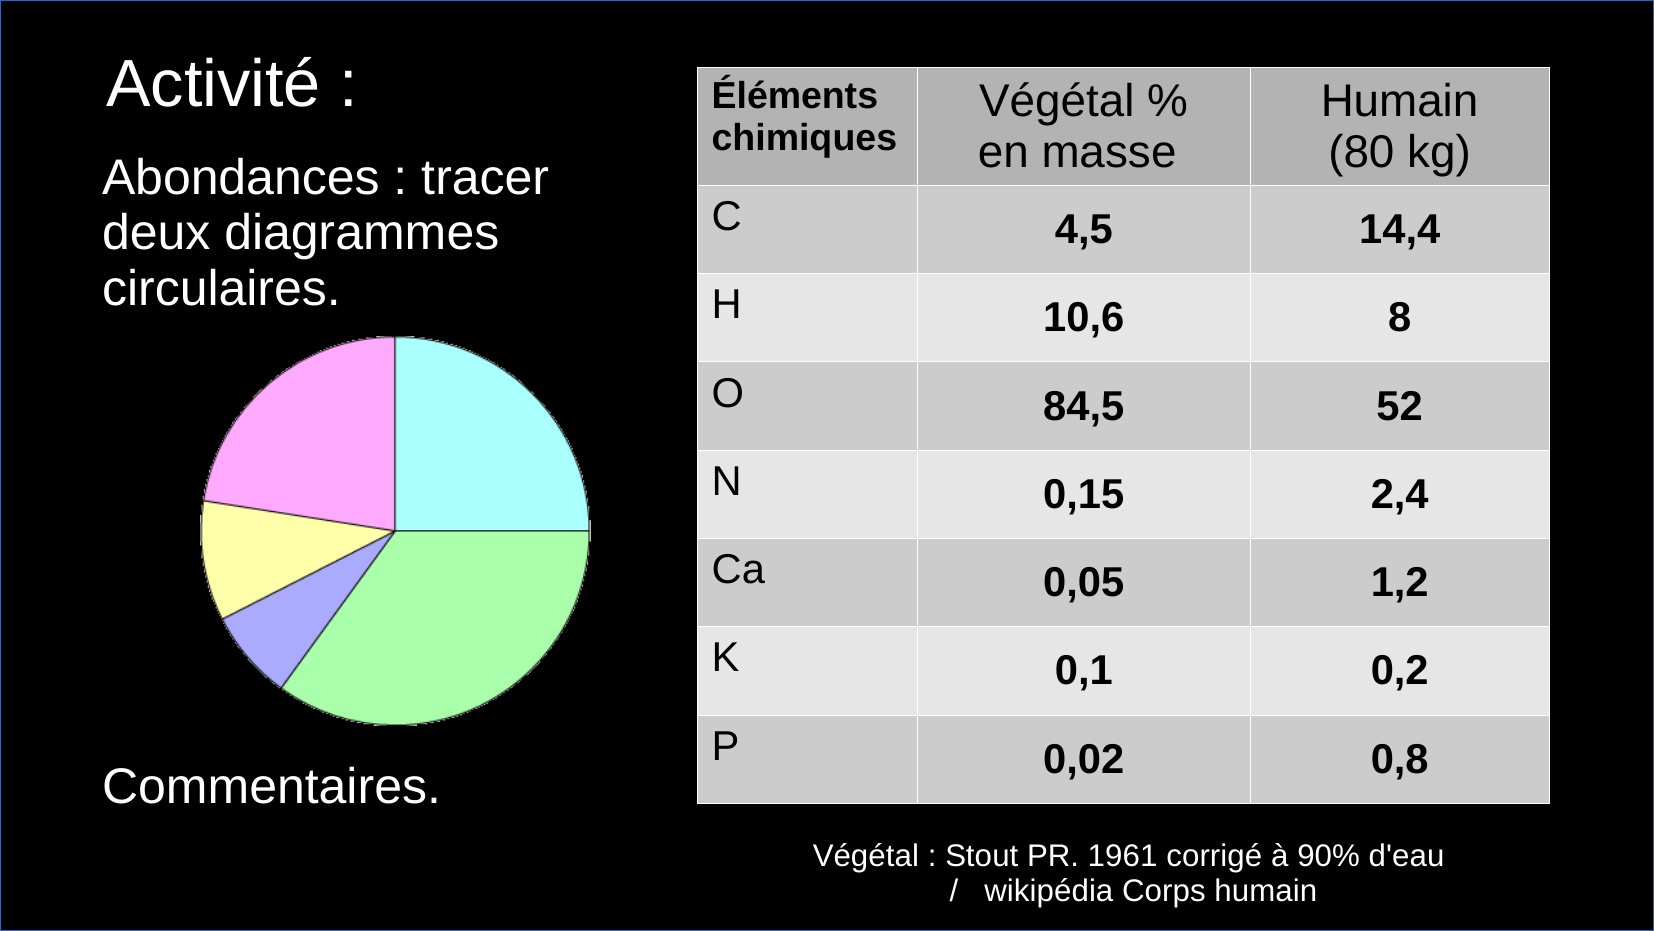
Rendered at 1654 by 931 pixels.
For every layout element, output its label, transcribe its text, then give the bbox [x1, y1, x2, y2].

table_header Humain (80 kg) [1251, 68, 1549, 185]
table_cell 0,1 [918, 627, 1250, 715]
table_header Végétal % en masse [918, 68, 1250, 185]
text_box [0, 0, 1654, 931]
table_cell 14,4 [1251, 186, 1549, 273]
table_header Éléments chimiques [698, 68, 917, 185]
table_cell 8 [1251, 274, 1549, 361]
table_cell 1,2 [1251, 539, 1549, 626]
table_cell 10,6 [918, 274, 1250, 361]
table_cell 0,05 [918, 539, 1250, 626]
table_cell 0,2 [1251, 627, 1549, 715]
table_cell C [698, 186, 917, 273]
table_cell Ca [698, 539, 917, 626]
table_cell 84,5 [918, 362, 1250, 450]
table_cell 2,4 [1251, 451, 1549, 538]
table_cell O [698, 362, 917, 450]
table_cell 52 [1251, 362, 1549, 450]
table_cell 0,02 [918, 716, 1250, 788]
text_box Abondances : tracer deux diagrammes circulaires. Commentaires. [87, 141, 650, 822]
title Activité : [106, 0, 520, 141]
table_cell P [698, 716, 917, 803]
title Végétal : Stout PR. 1961 corrigé à 90% d'eau / wikipédia Corps humain [732, 788, 1536, 931]
table_cell H [698, 274, 917, 361]
picture [200, 336, 591, 726]
table_cell K [698, 627, 917, 715]
table_cell 0,8 [1251, 716, 1549, 803]
table_cell 0,15 [918, 451, 1250, 538]
table_cell 4,5 [918, 186, 1250, 273]
table_cell N [698, 451, 917, 538]
